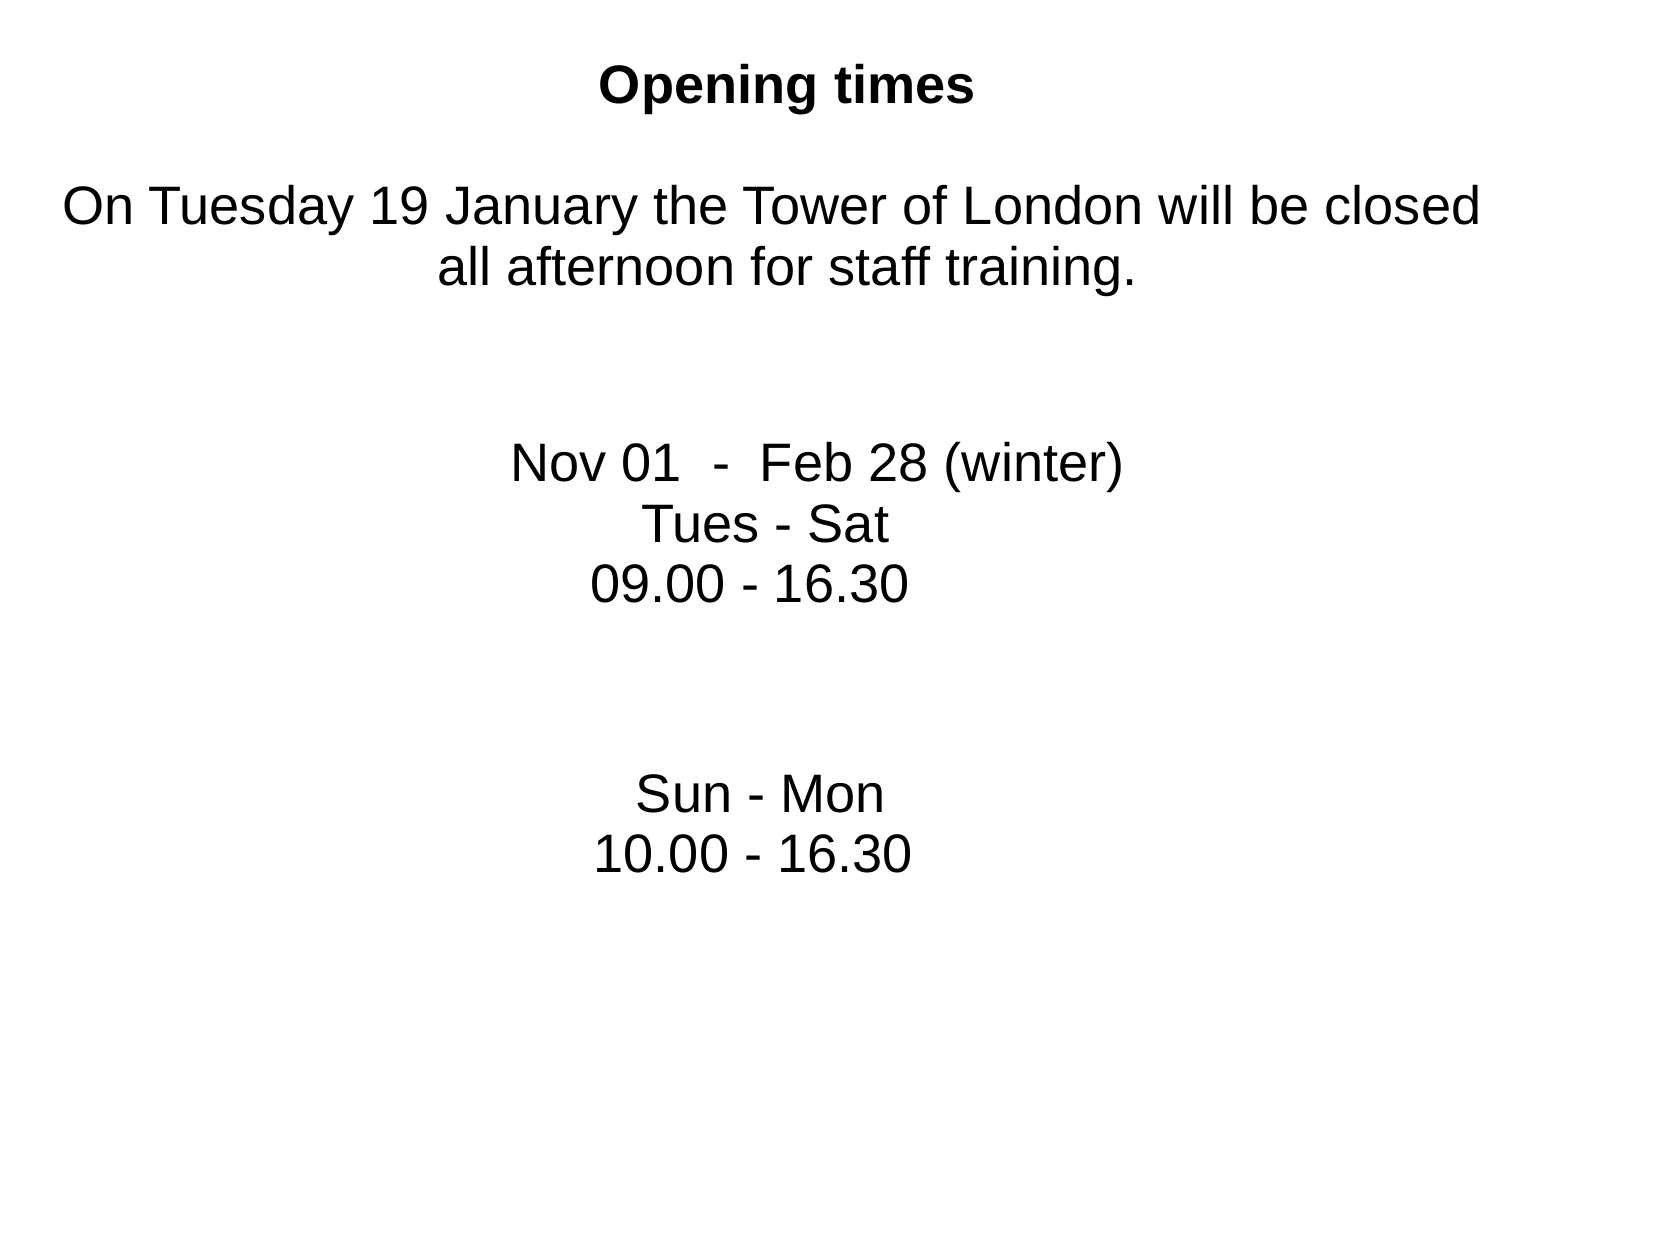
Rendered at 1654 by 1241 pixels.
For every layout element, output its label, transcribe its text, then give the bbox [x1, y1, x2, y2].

text_box Nov 01 - Feb 28 (winter) Tues - Sat 09.00 - 16.30 [360, 425, 1141, 748]
text_box Opening times On Tuesday 19 January the Tower of London will be closed all afternoon for staff training. [47, 47, 1499, 368]
text_box Sun - Mon 10.00 - 16.30 [578, 755, 929, 892]
